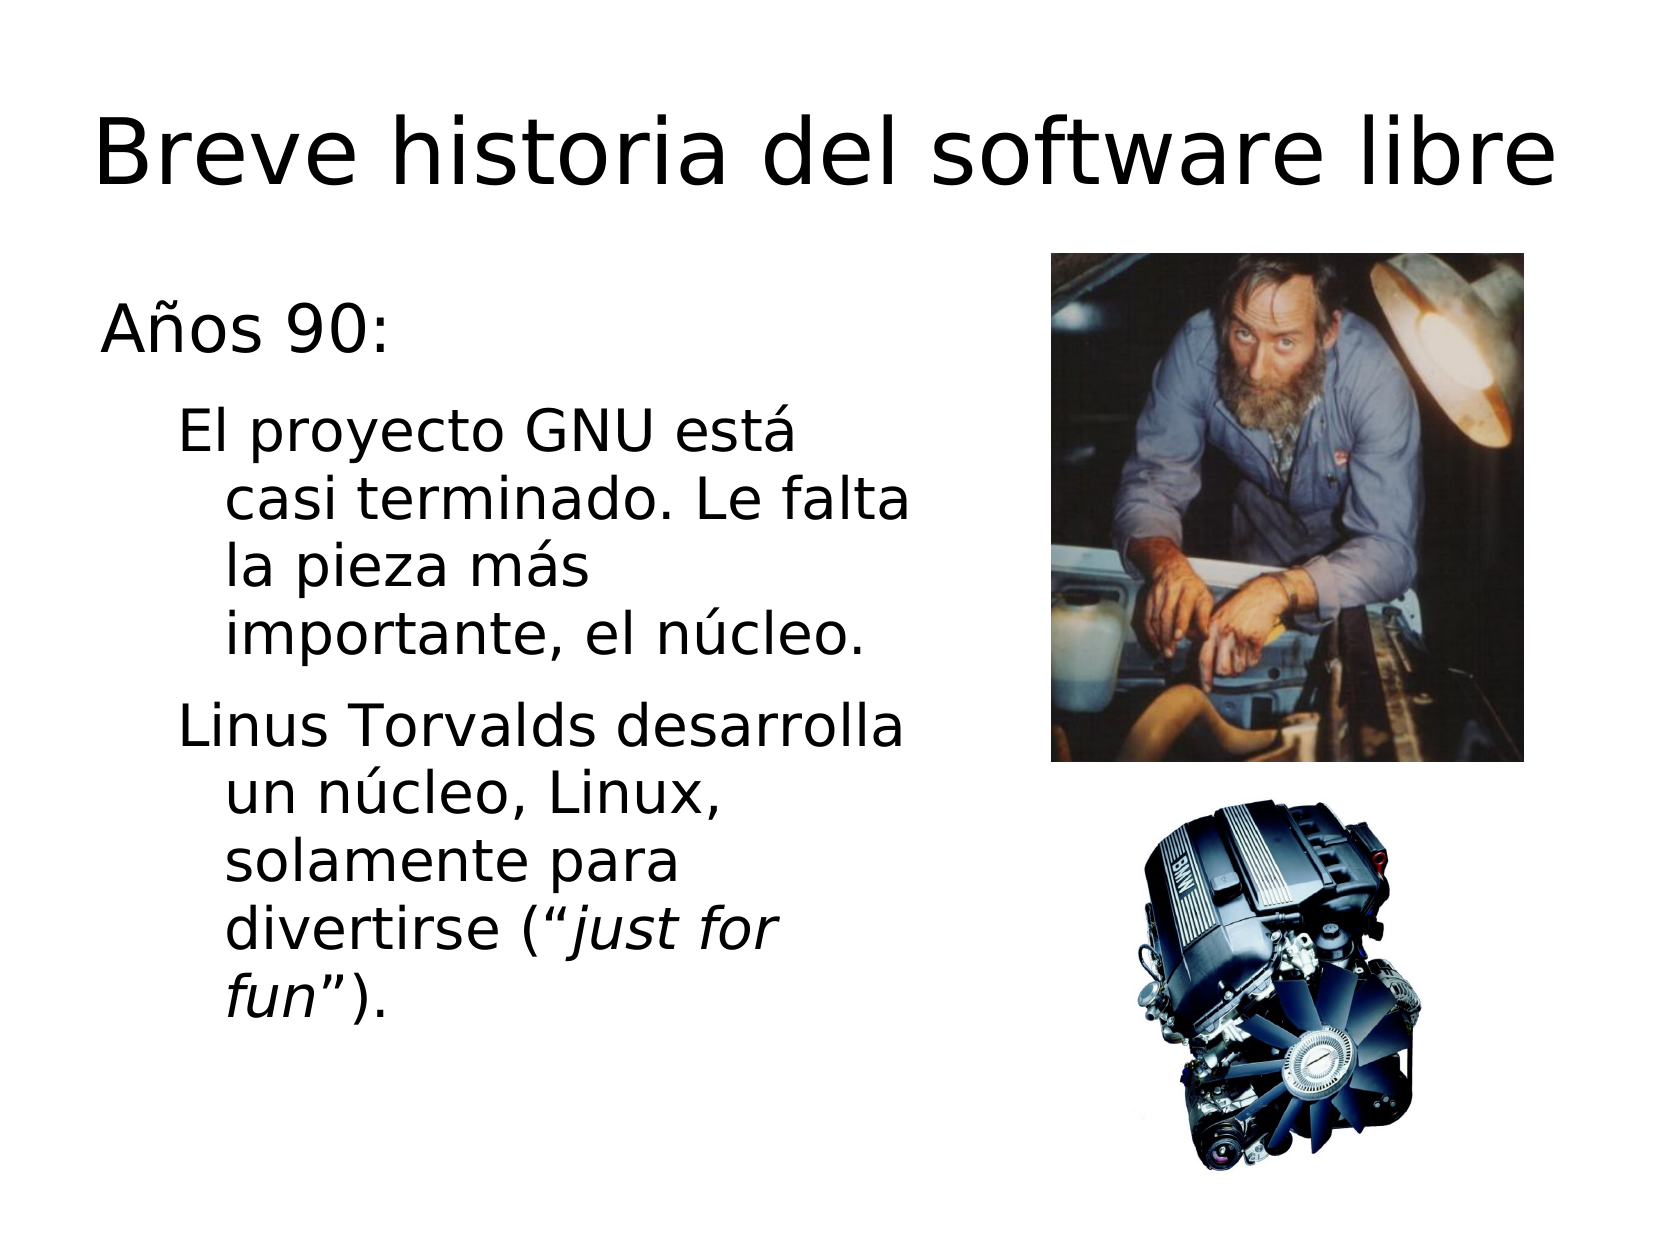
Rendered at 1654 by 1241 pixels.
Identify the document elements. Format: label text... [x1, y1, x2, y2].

list Años 90: El proyecto GNU está casi terminado. Le falta la pieza más importante, el núcleo. Linus Torvalds desarrolla un núcleo, Linux, solamente para divertirse (“just for fun”). [82, 290, 916, 1094]
picture [1057, 797, 1495, 1182]
picture [1051, 253, 1524, 762]
title Breve historia del software libre [82, 56, 1571, 250]
